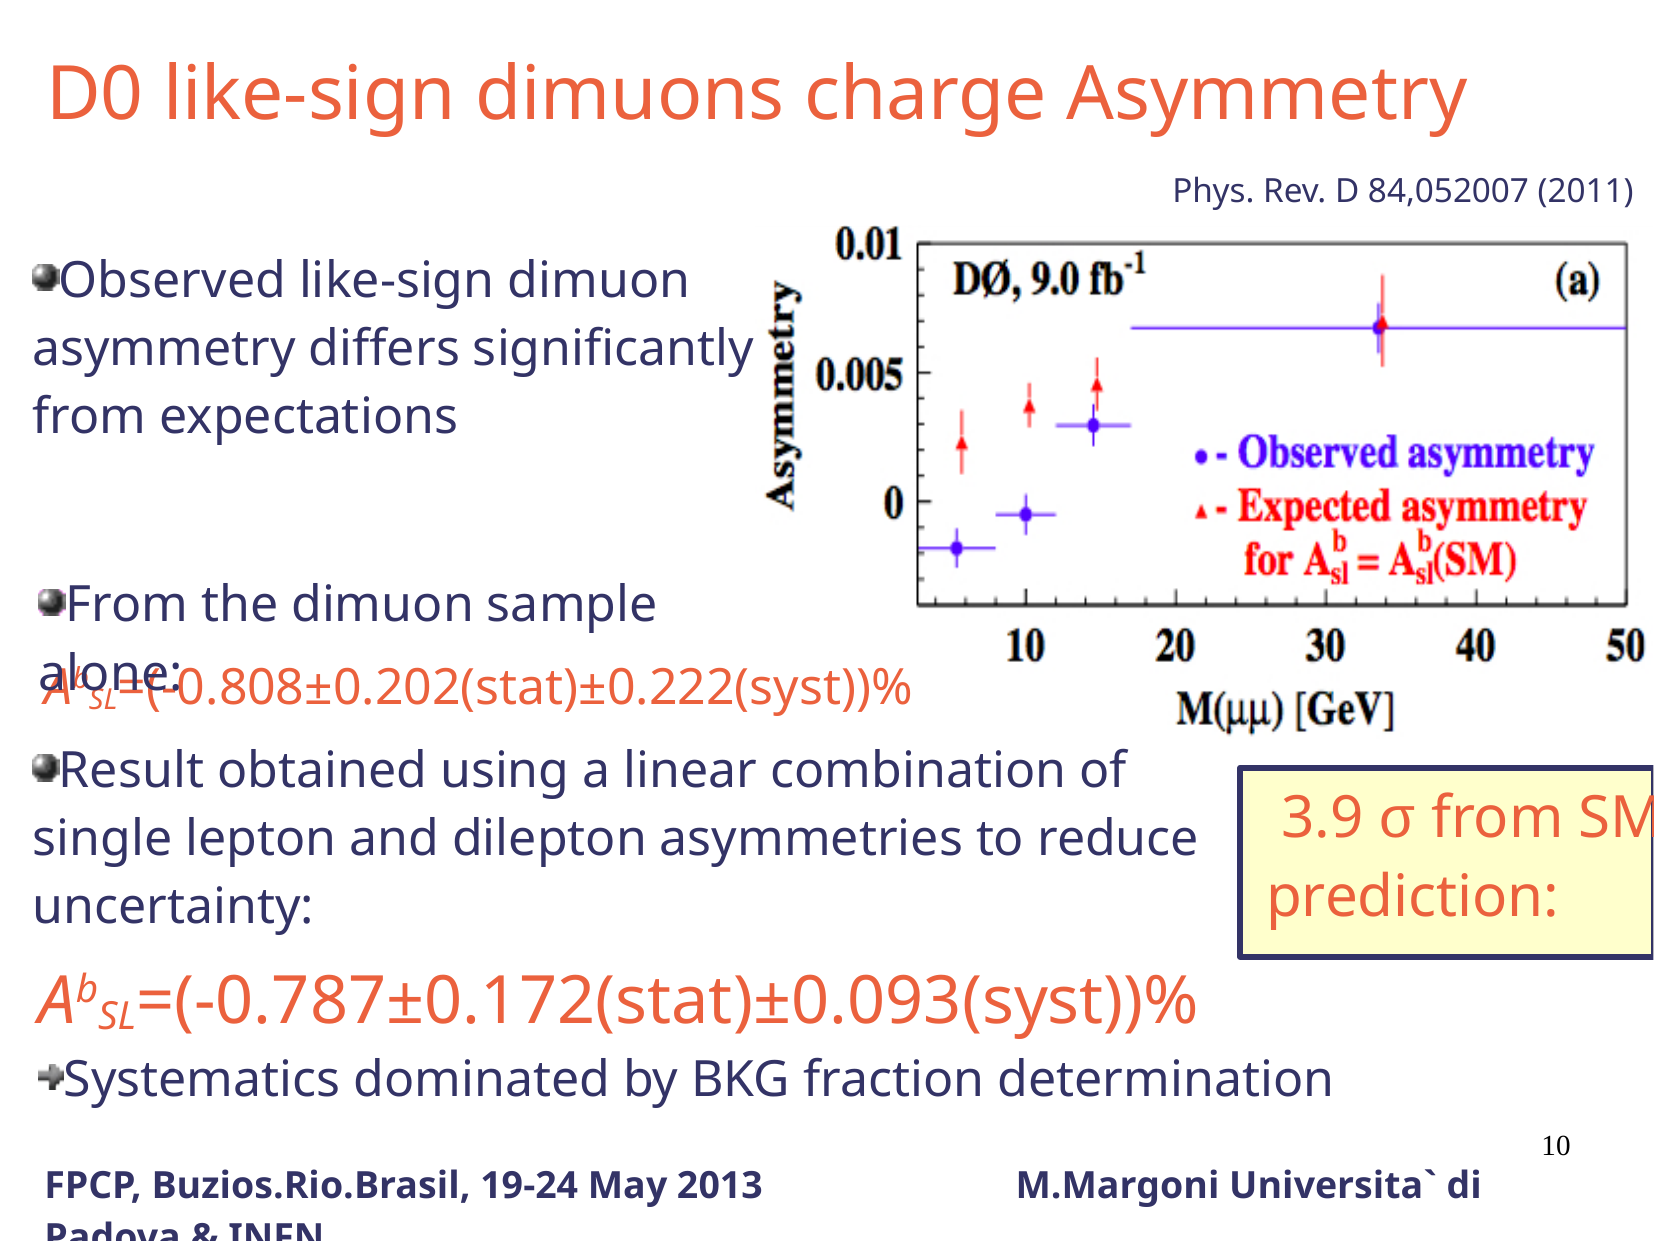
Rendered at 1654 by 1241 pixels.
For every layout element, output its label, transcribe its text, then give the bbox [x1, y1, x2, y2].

text_box AbSL=(-0.808±0.202(stat)±0.222(syst))% [774, 643, 1528, 775]
text_box FPCP, Buzios.Rio.Brasil, 19-24 May 2013 M.Margoni Universita` di Padova & INFN [29, 1153, 1625, 1225]
text_box D0 like-sign dimuons charge Asymmetry [11, 31, 1642, 494]
text_box AbSL=(-0.787±0.172(stat)±0.093(syst))% Systematics dominated by BKG fraction determination [23, 957, 1654, 1153]
text_box Observed like-sign dimuon asymmetry differs significantly from expectations [17, 236, 755, 561]
text_box Phys. Rev. D 84,052007 (2011) [1157, 159, 1654, 225]
text_box [1241, 775, 1251, 957]
text_box Result obtained using a linear combination of single lepton and dilepton asymmetries to reduce uncertainty: [17, 726, 1241, 1038]
text_box 3.9 σ from SM prediction: [1251, 767, 1654, 963]
picture [755, 225, 1654, 739]
text_box From the dimuon sample alone: [24, 561, 774, 789]
